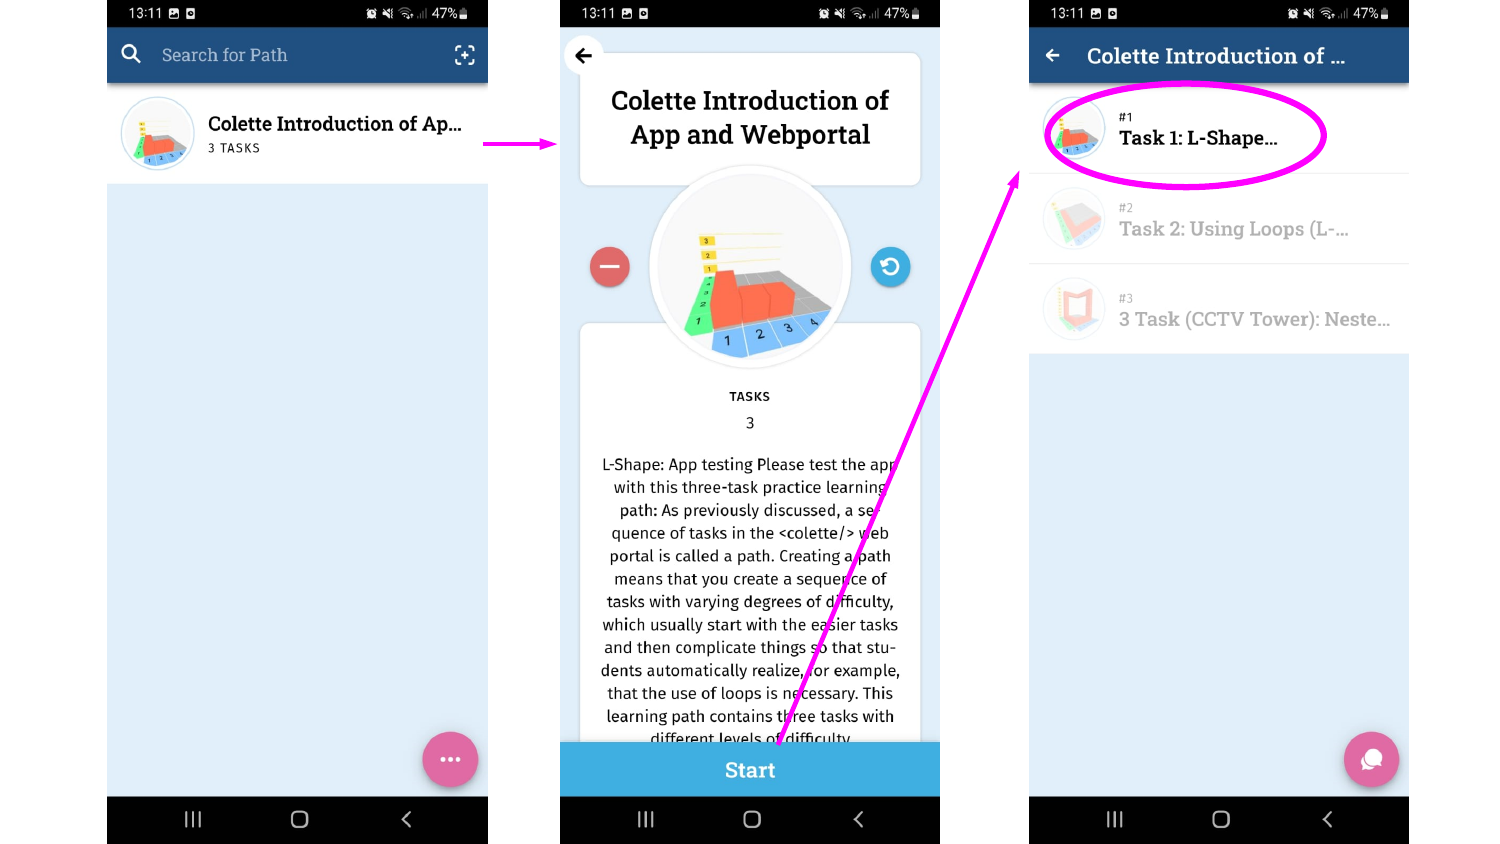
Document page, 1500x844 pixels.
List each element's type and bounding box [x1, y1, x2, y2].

picture [1029, 0, 1409, 844]
picture [560, 0, 940, 844]
picture [107, 0, 488, 844]
